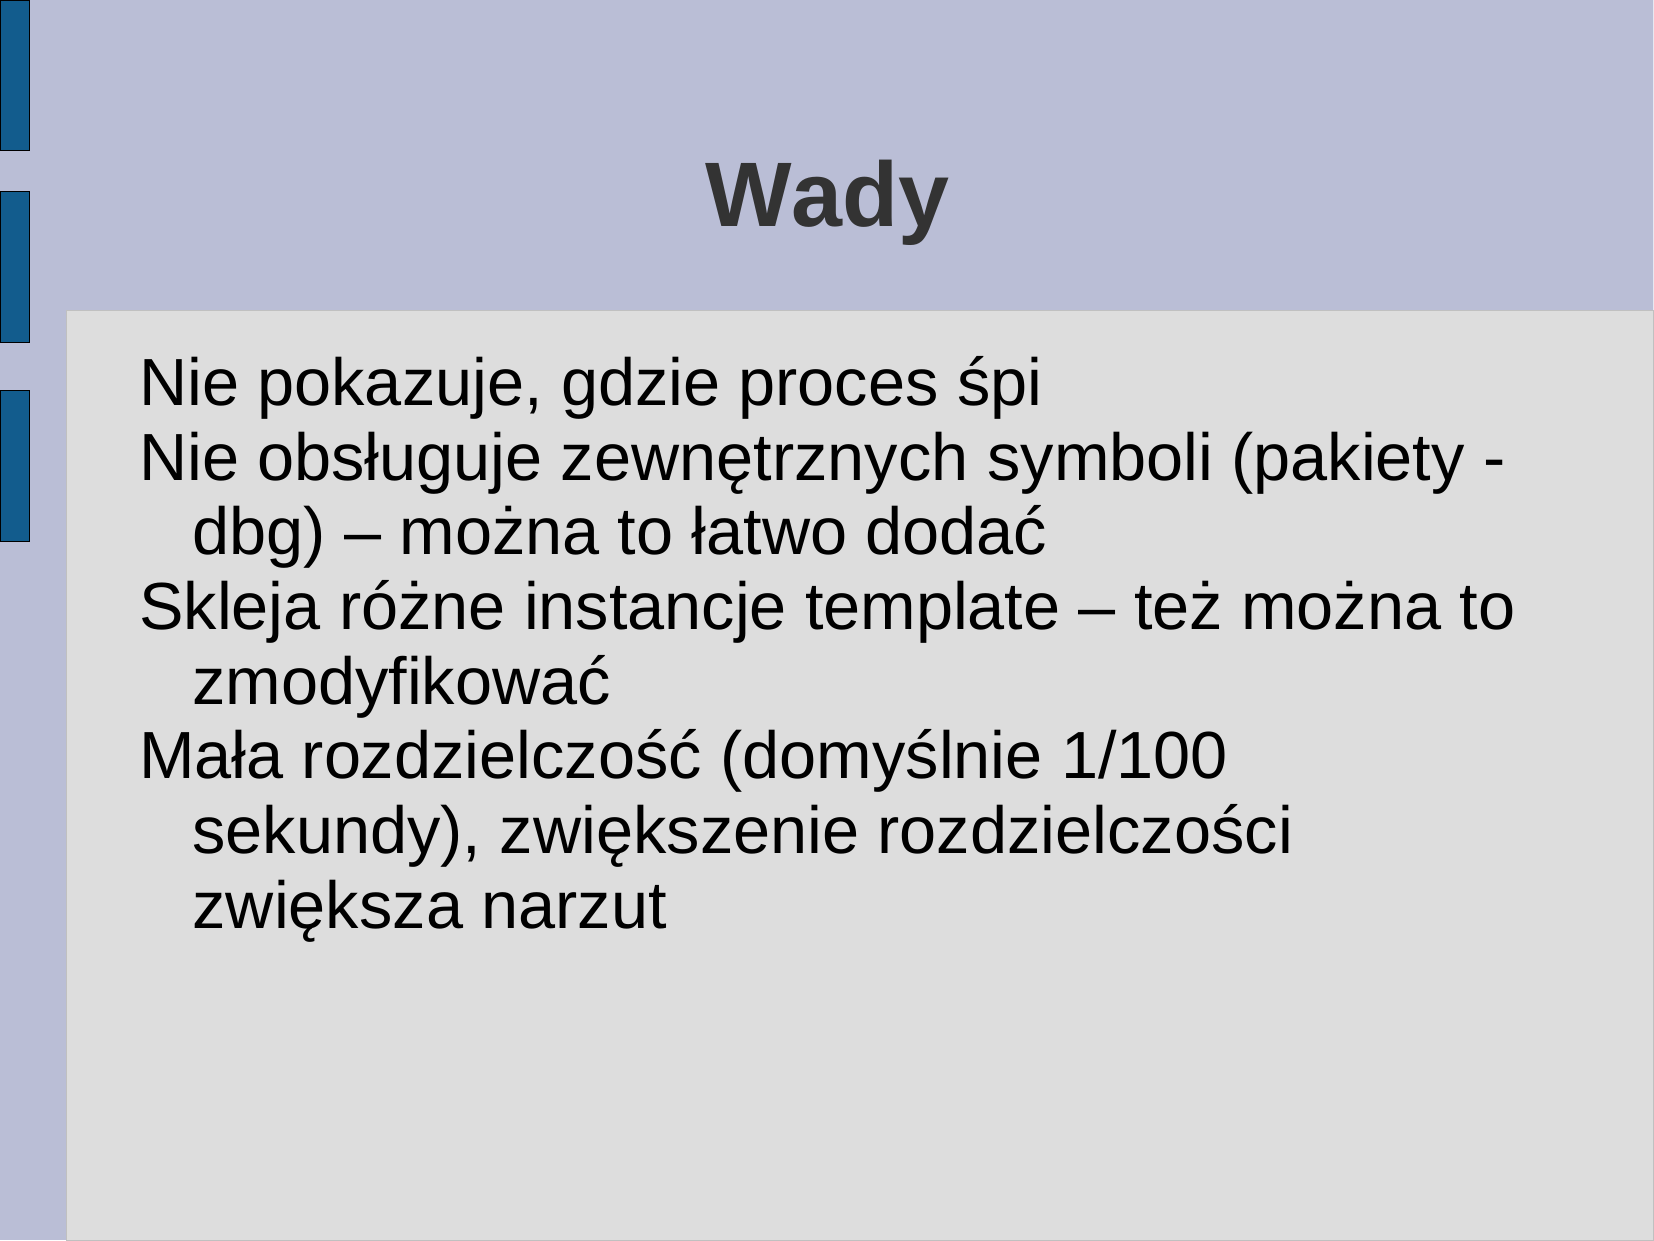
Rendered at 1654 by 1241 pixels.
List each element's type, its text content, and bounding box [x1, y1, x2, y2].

list Nie pokazuje, gdzie proces śpi Nie obsługuje zewnętrznych symboli (pakiety -dbg) – można to łatwo dodać Skleja różne instancje template – też można to zmodyfikować Mała rozdzielczość (domyślnie 1/100 sekundy), zwiększenie rozdzielczości zwiększa narzut [121, 344, 1534, 1127]
title Wady [121, 91, 1534, 299]
